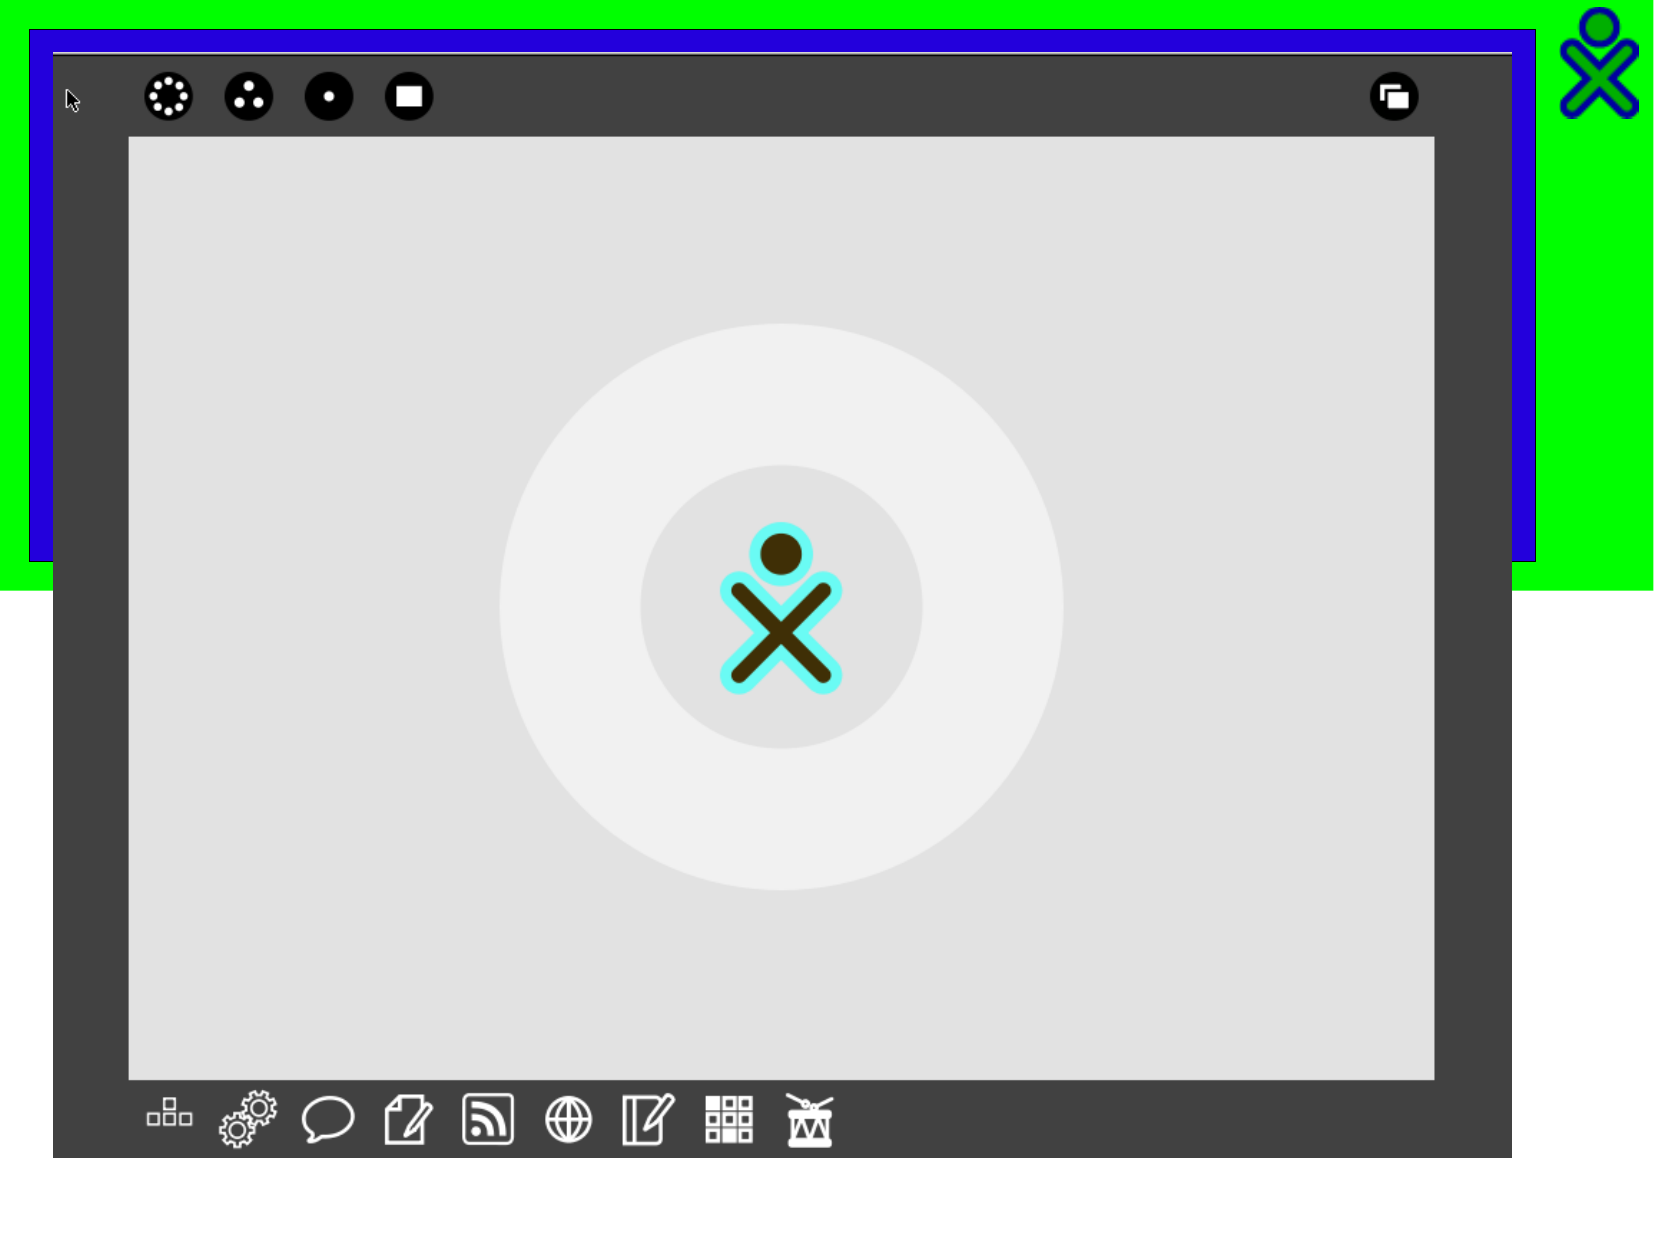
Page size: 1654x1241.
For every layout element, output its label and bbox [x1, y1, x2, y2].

picture [1559, 7, 1639, 119]
picture [53, 52, 1512, 1158]
